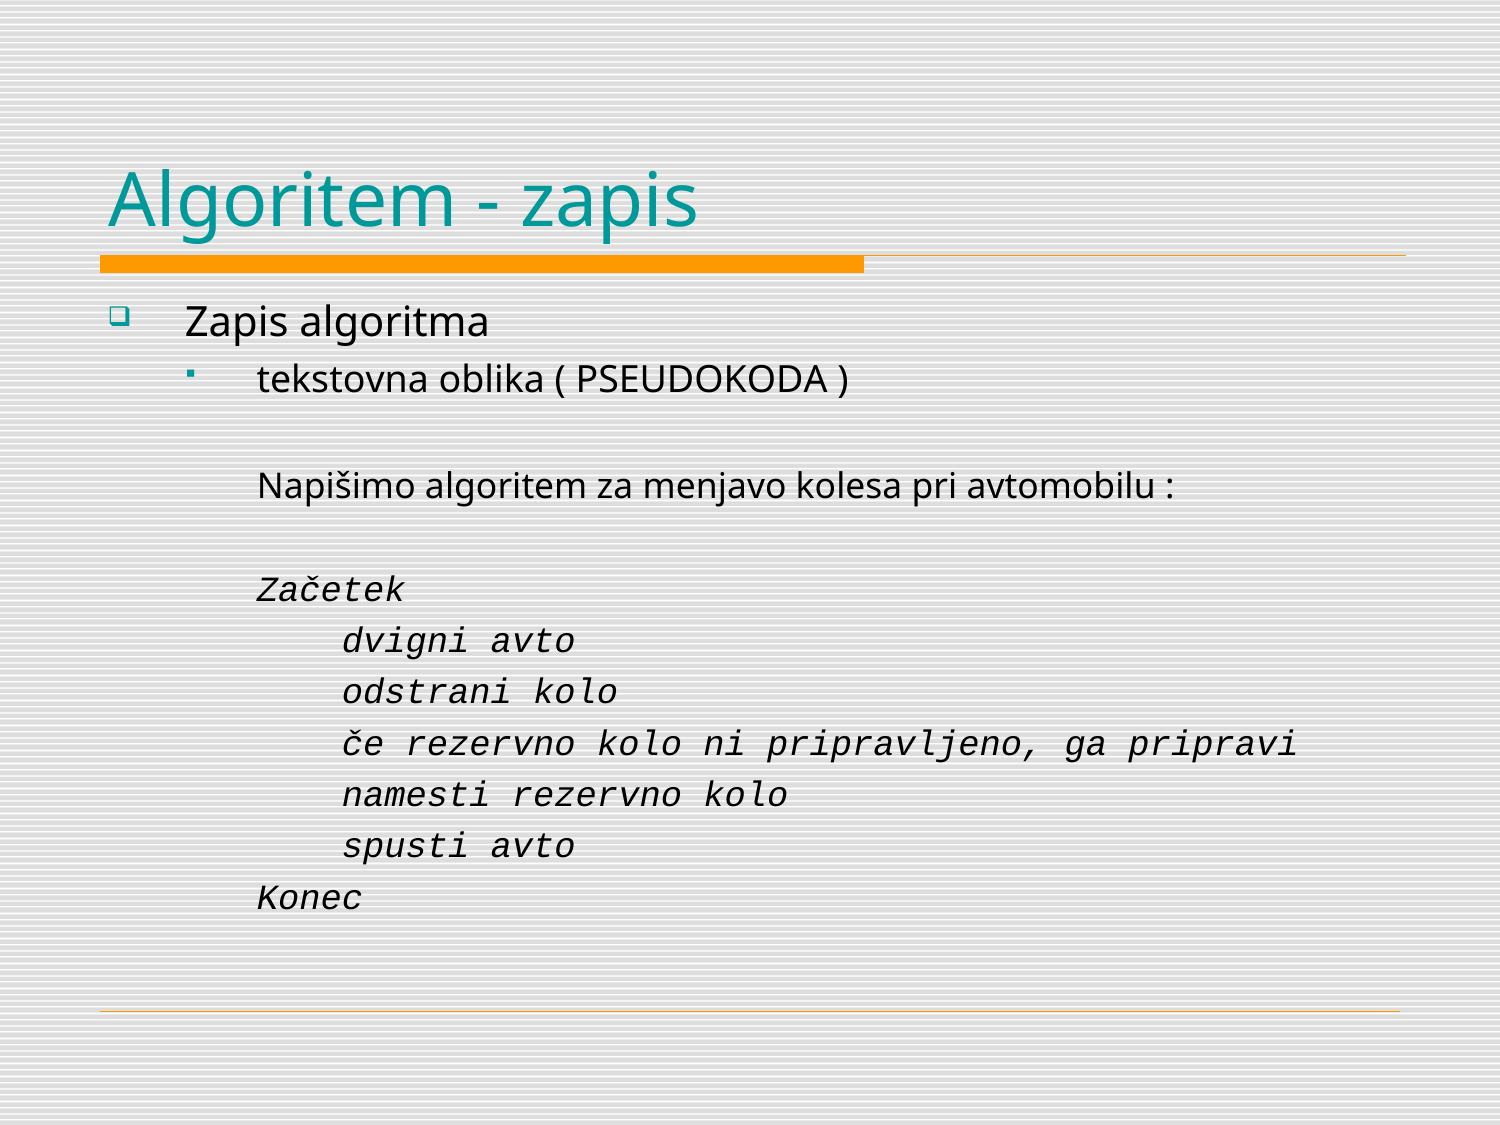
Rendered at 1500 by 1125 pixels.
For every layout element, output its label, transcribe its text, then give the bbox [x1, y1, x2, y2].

picture [0, 0, 1500, 1125]
list Zapis algoritma tekstovna oblika ( PSEUDOKODA ) Napišimo algoritem za menjavo kolesa pri avtomobilu : Začetek dvigni avto odstrani kolo če rezervno kolo ni pripravljeno, ga pripravi namesti rezervno kolo spusti avto Konec [92, 287, 1483, 988]
title Algoritem - zapis [94, 49, 1407, 250]
